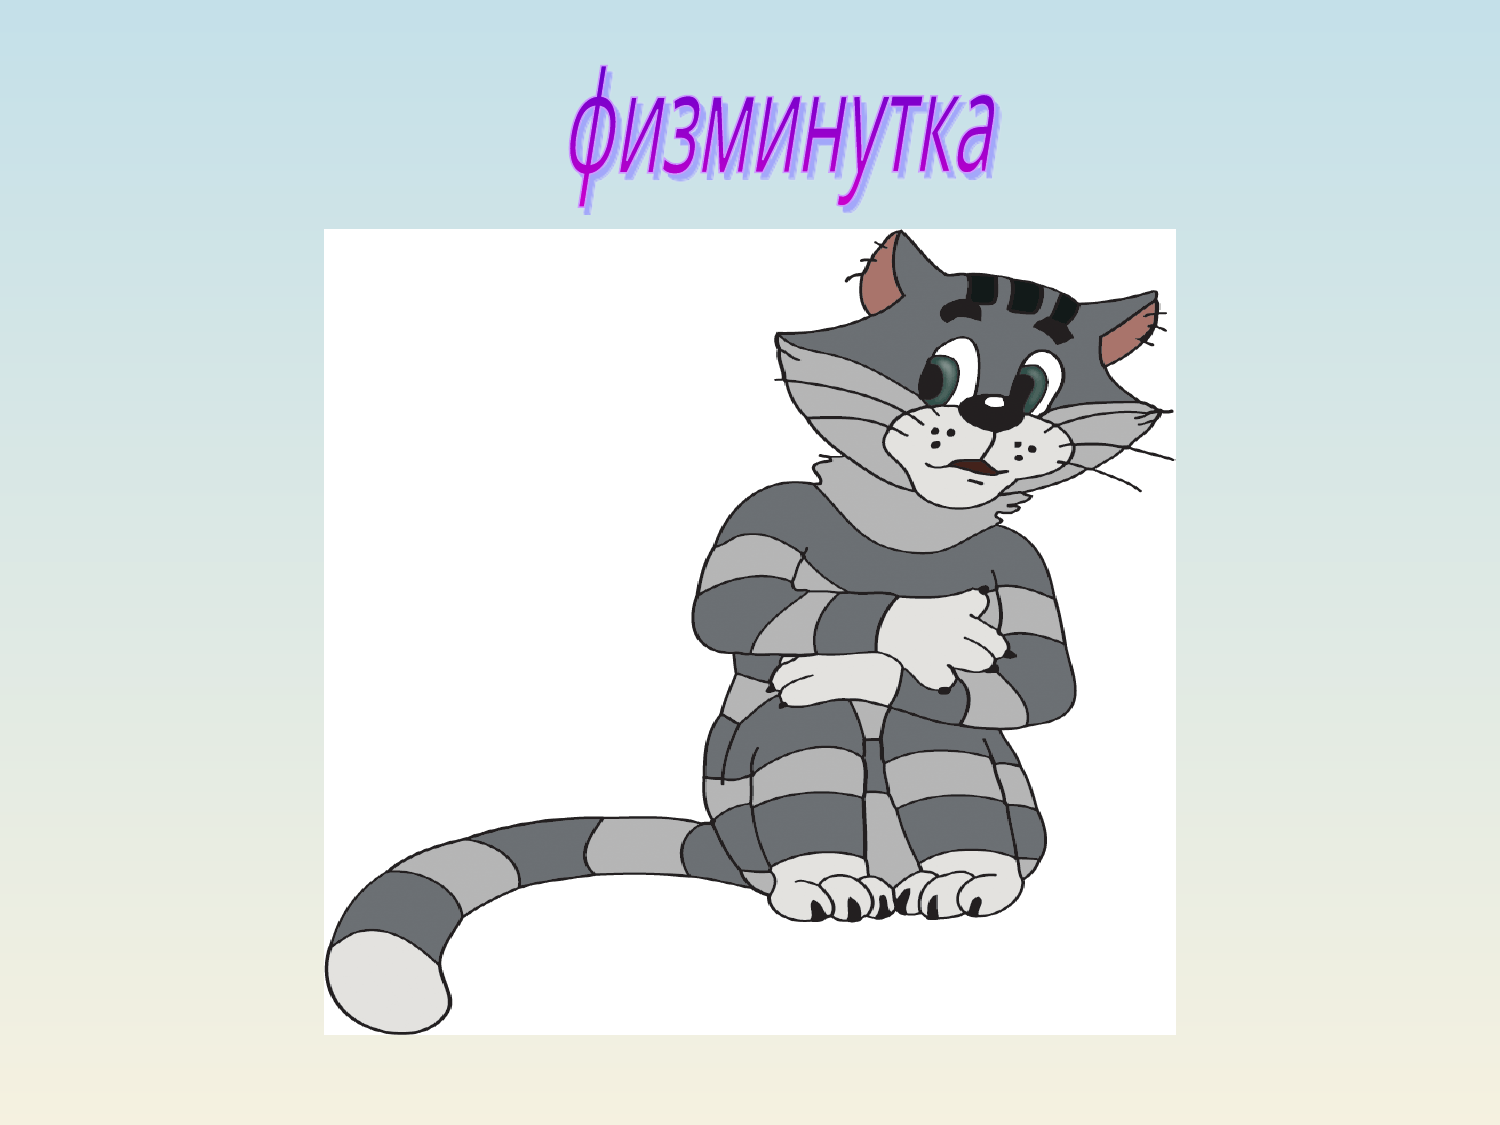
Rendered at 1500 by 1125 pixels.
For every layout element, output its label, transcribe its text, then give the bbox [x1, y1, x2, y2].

text_box физминутка [801, 96, 848, 173]
picture [324, 229, 1176, 1035]
text_box физминутка [619, 97, 666, 173]
text_box физминутка [837, 95, 924, 206]
text_box физминутка [701, 96, 755, 173]
text_box физминутка [755, 96, 802, 173]
text_box физминутка [956, 94, 995, 173]
text_box физминутка [569, 65, 617, 208]
text_box физминутка [918, 95, 961, 172]
text_box физминутка [662, 95, 701, 175]
